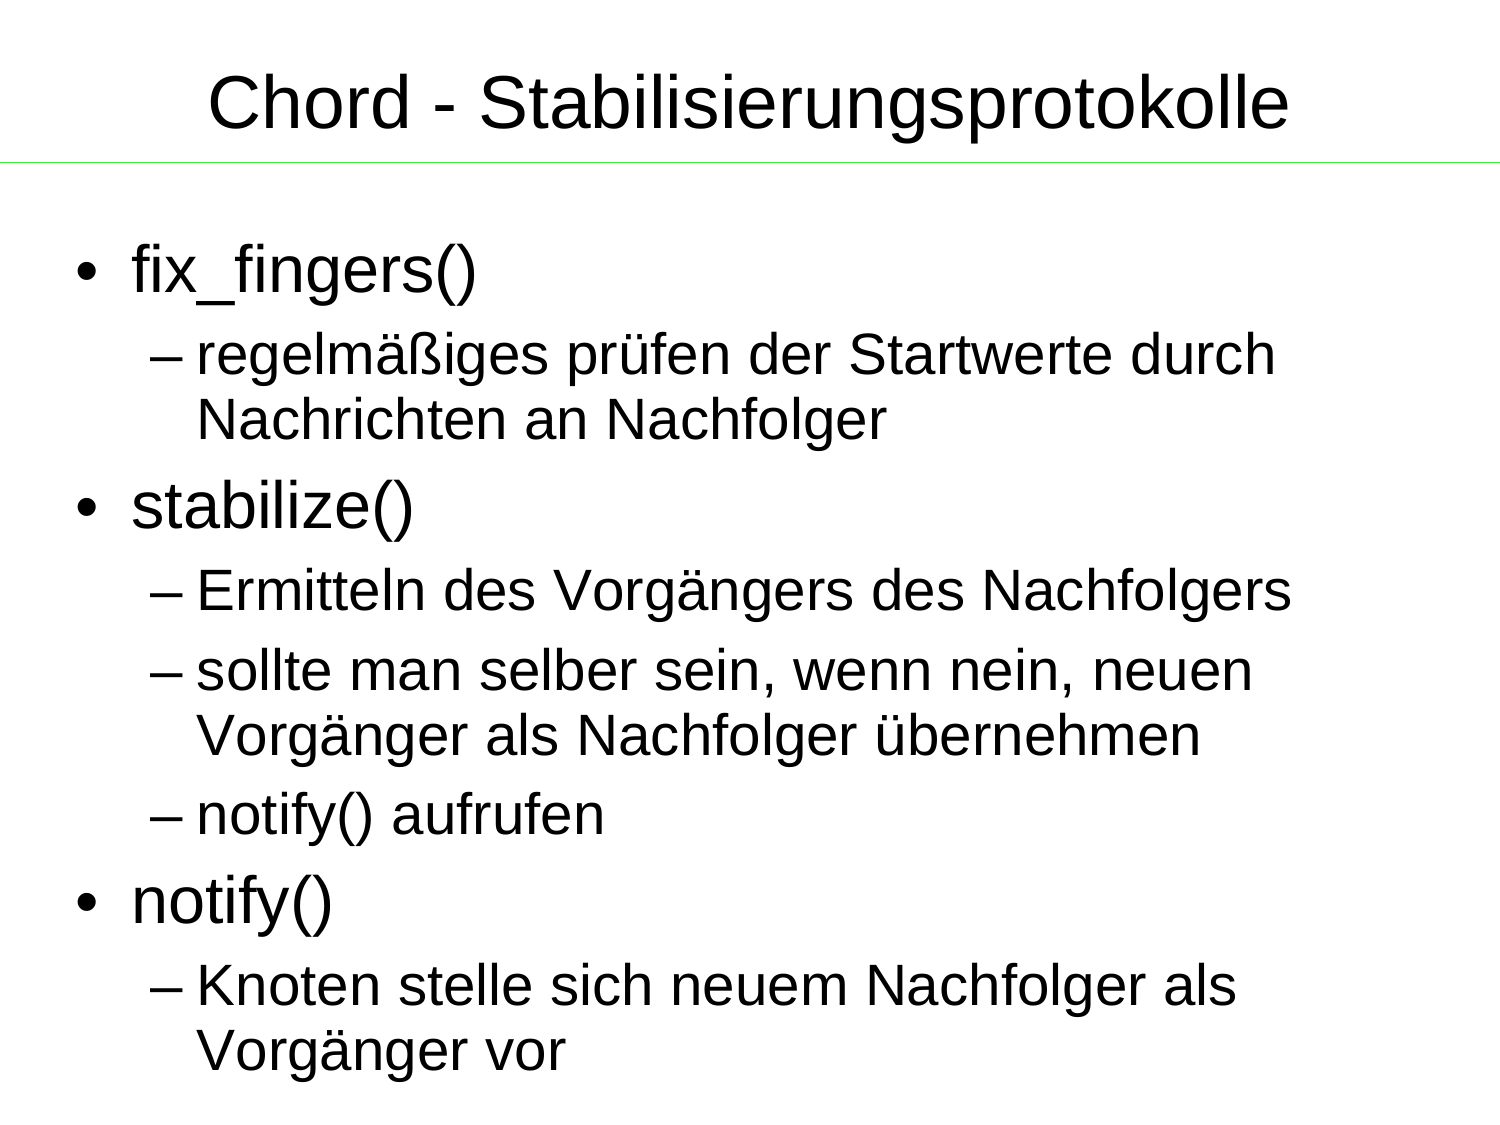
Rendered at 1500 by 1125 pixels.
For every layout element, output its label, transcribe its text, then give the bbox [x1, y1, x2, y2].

list fix_fingers() regelmäßiges prüfen der Startwerte durch Nachrichten an Nachfolger stabilize() Ermitteln des Vorgängers des Nachfolgers sollte man selber sein, wenn nein, neuen Vorgänger als Nachfolger übernehmen notify() aufrufen notify() Knoten stelle sich neuem Nachfolger als Vorgänger vor [75, 232, 1426, 1083]
title Chord - Stabilisierungsprotokolle [75, 57, 1426, 148]
